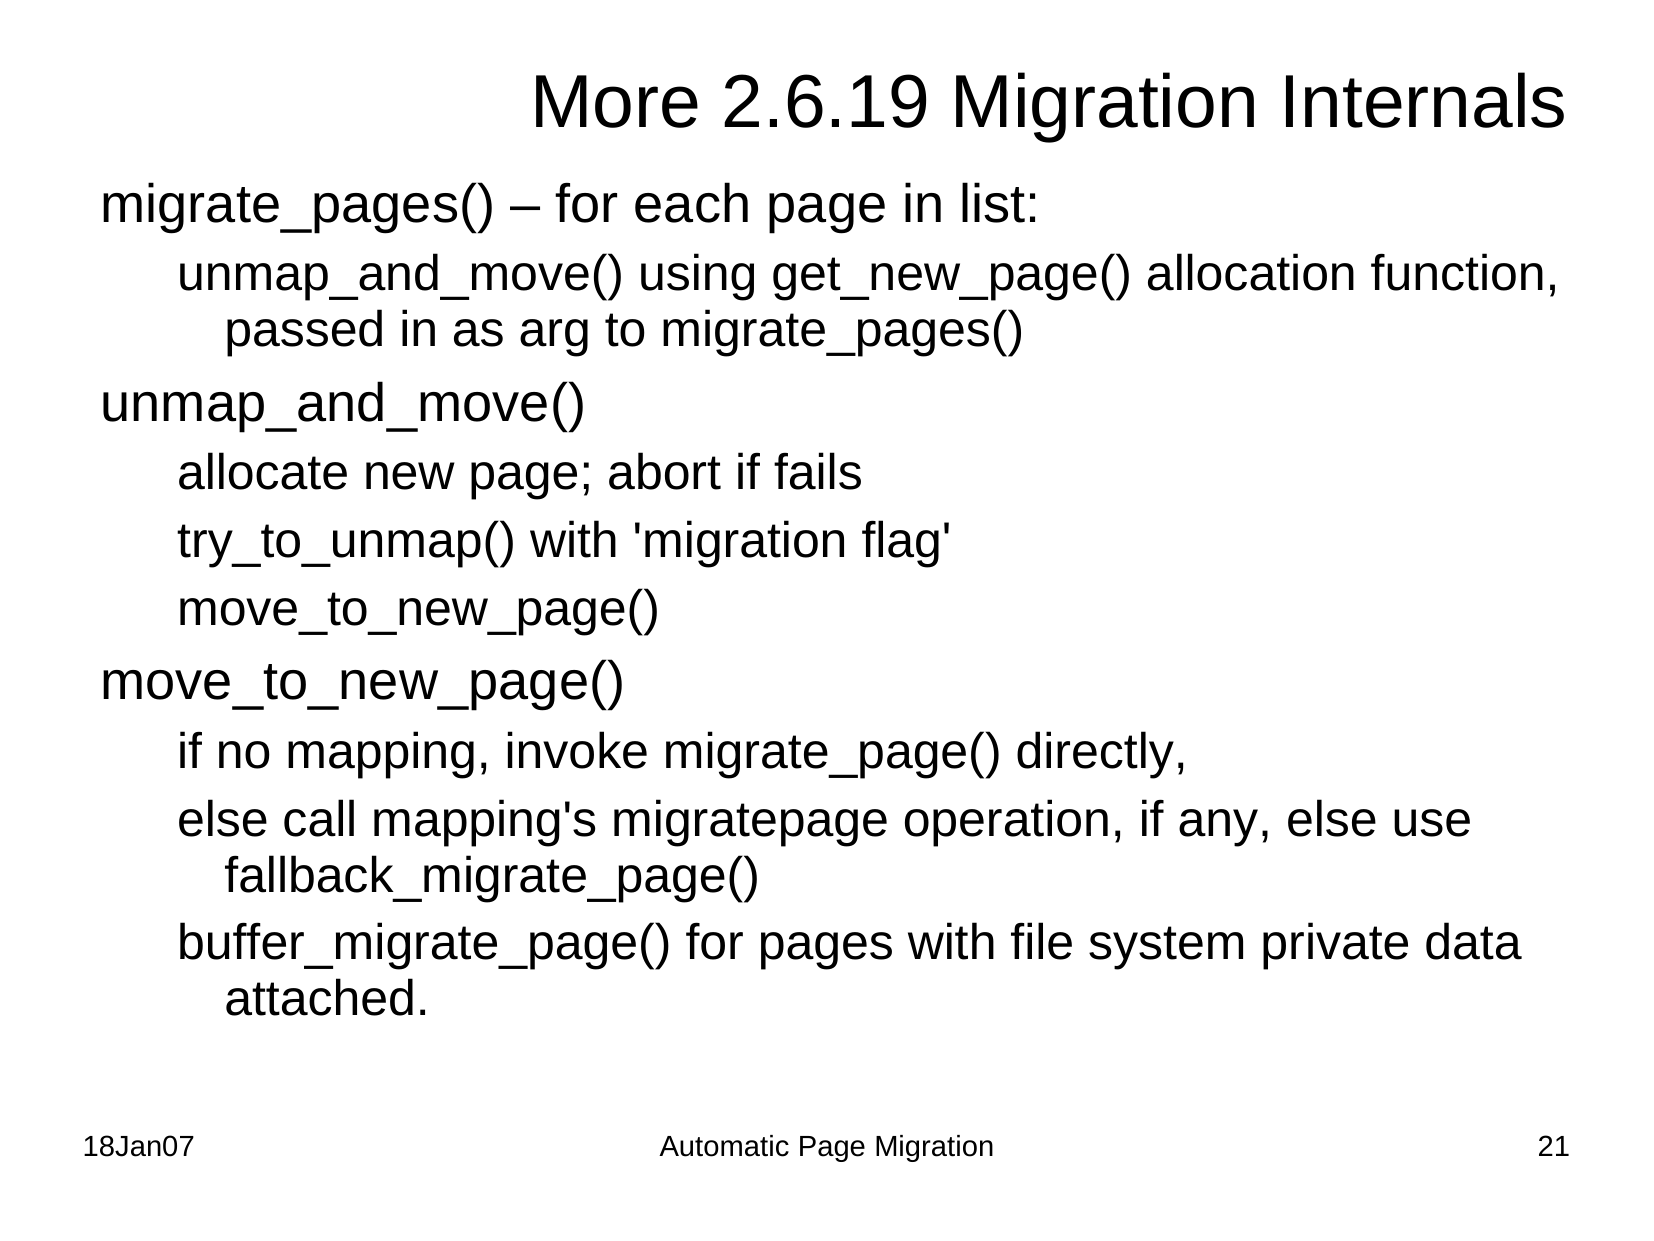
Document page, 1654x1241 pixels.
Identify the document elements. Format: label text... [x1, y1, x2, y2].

list migrate_pages() – for each page in list: unmap_and_move() using get_new_page() allocation function, passed in as arg to migrate_pages() unmap_and_move() allocate new page; abort if fails try_to_unmap() with 'migration flag' move_to_new_page() move_to_new_page() if no mapping, invoke migrate_page() directly, else call mapping's migratepage operation, if any, else use fallback_migrate_page() buffer_migrate_page() for pages with file system private data attached. [82, 173, 1571, 1109]
title More 2.6.19 Migration Internals [80, 45, 1569, 159]
